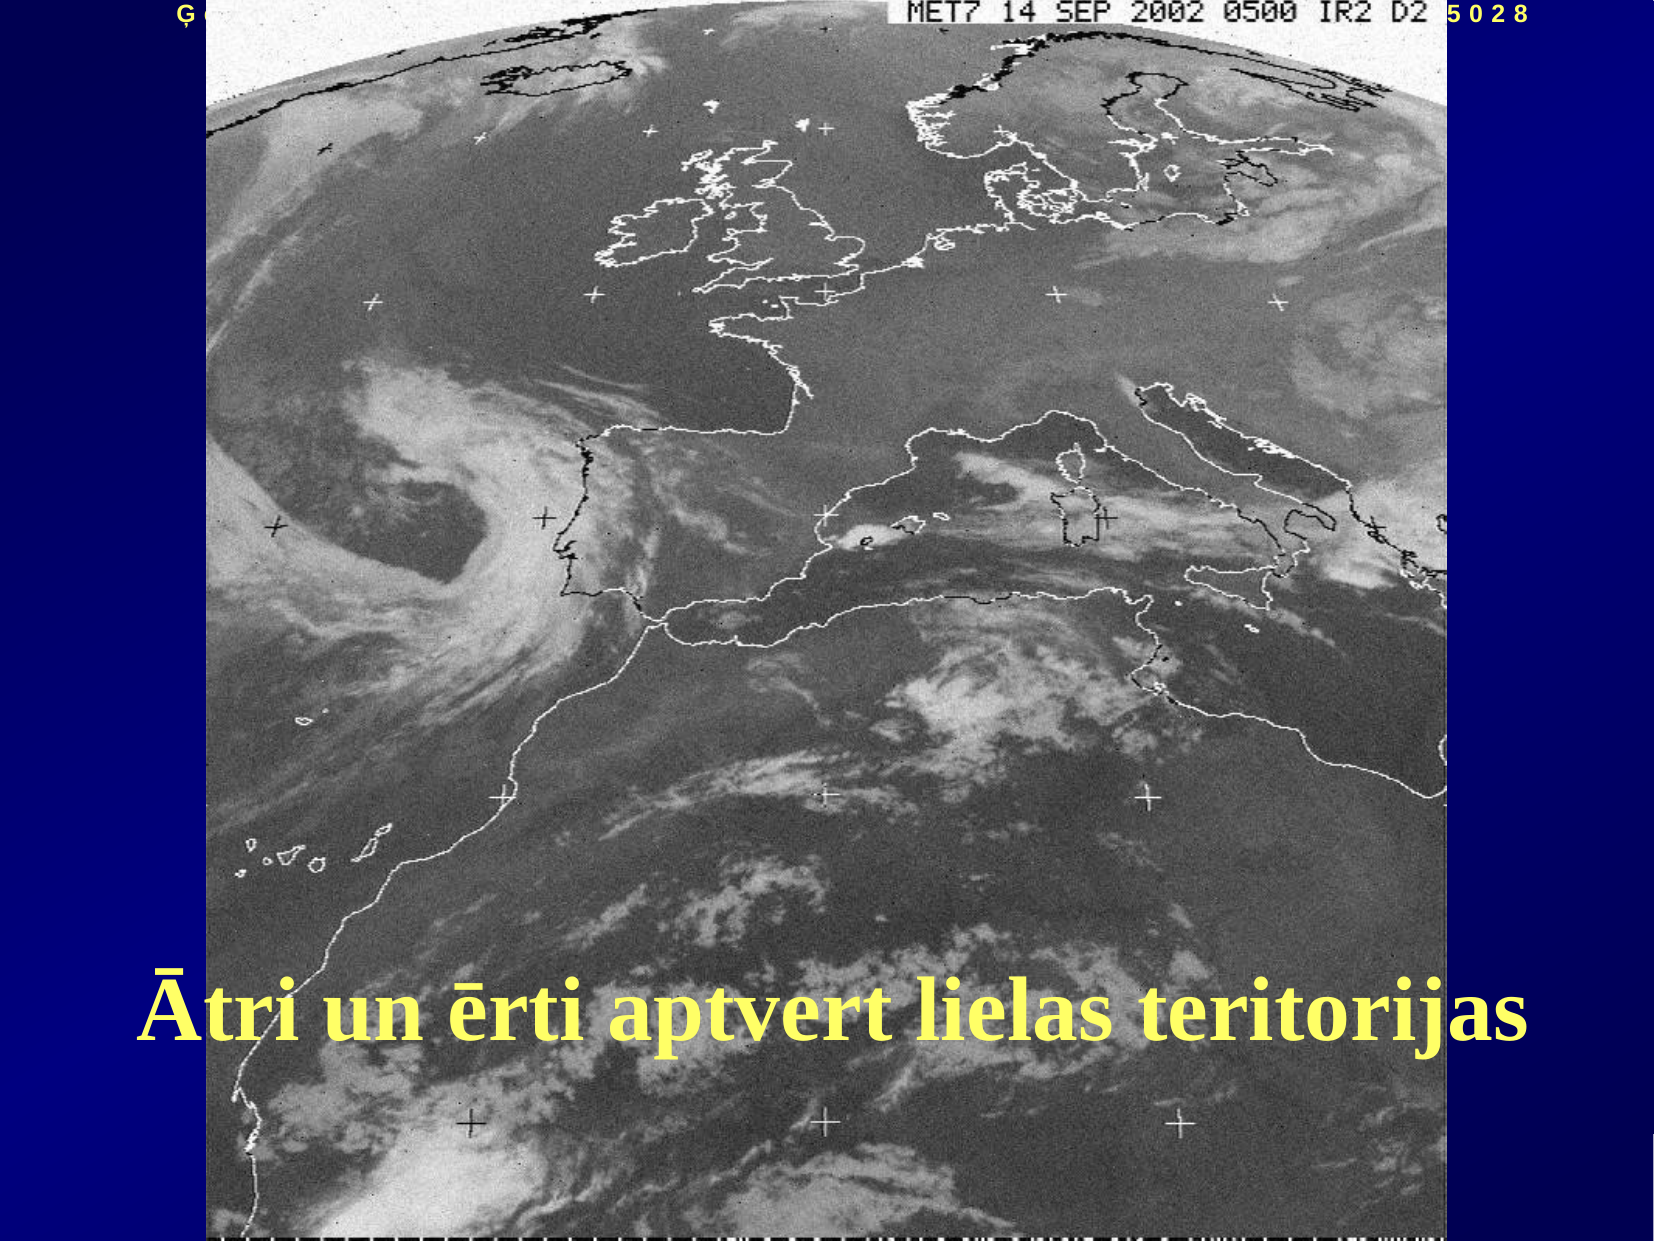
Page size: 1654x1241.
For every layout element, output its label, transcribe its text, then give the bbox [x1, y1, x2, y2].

picture [206, 1118, 1447, 1241]
picture [206, 0, 1447, 902]
title Ātri un ērti aptvert lielas teritorijas [128, 902, 1541, 1118]
